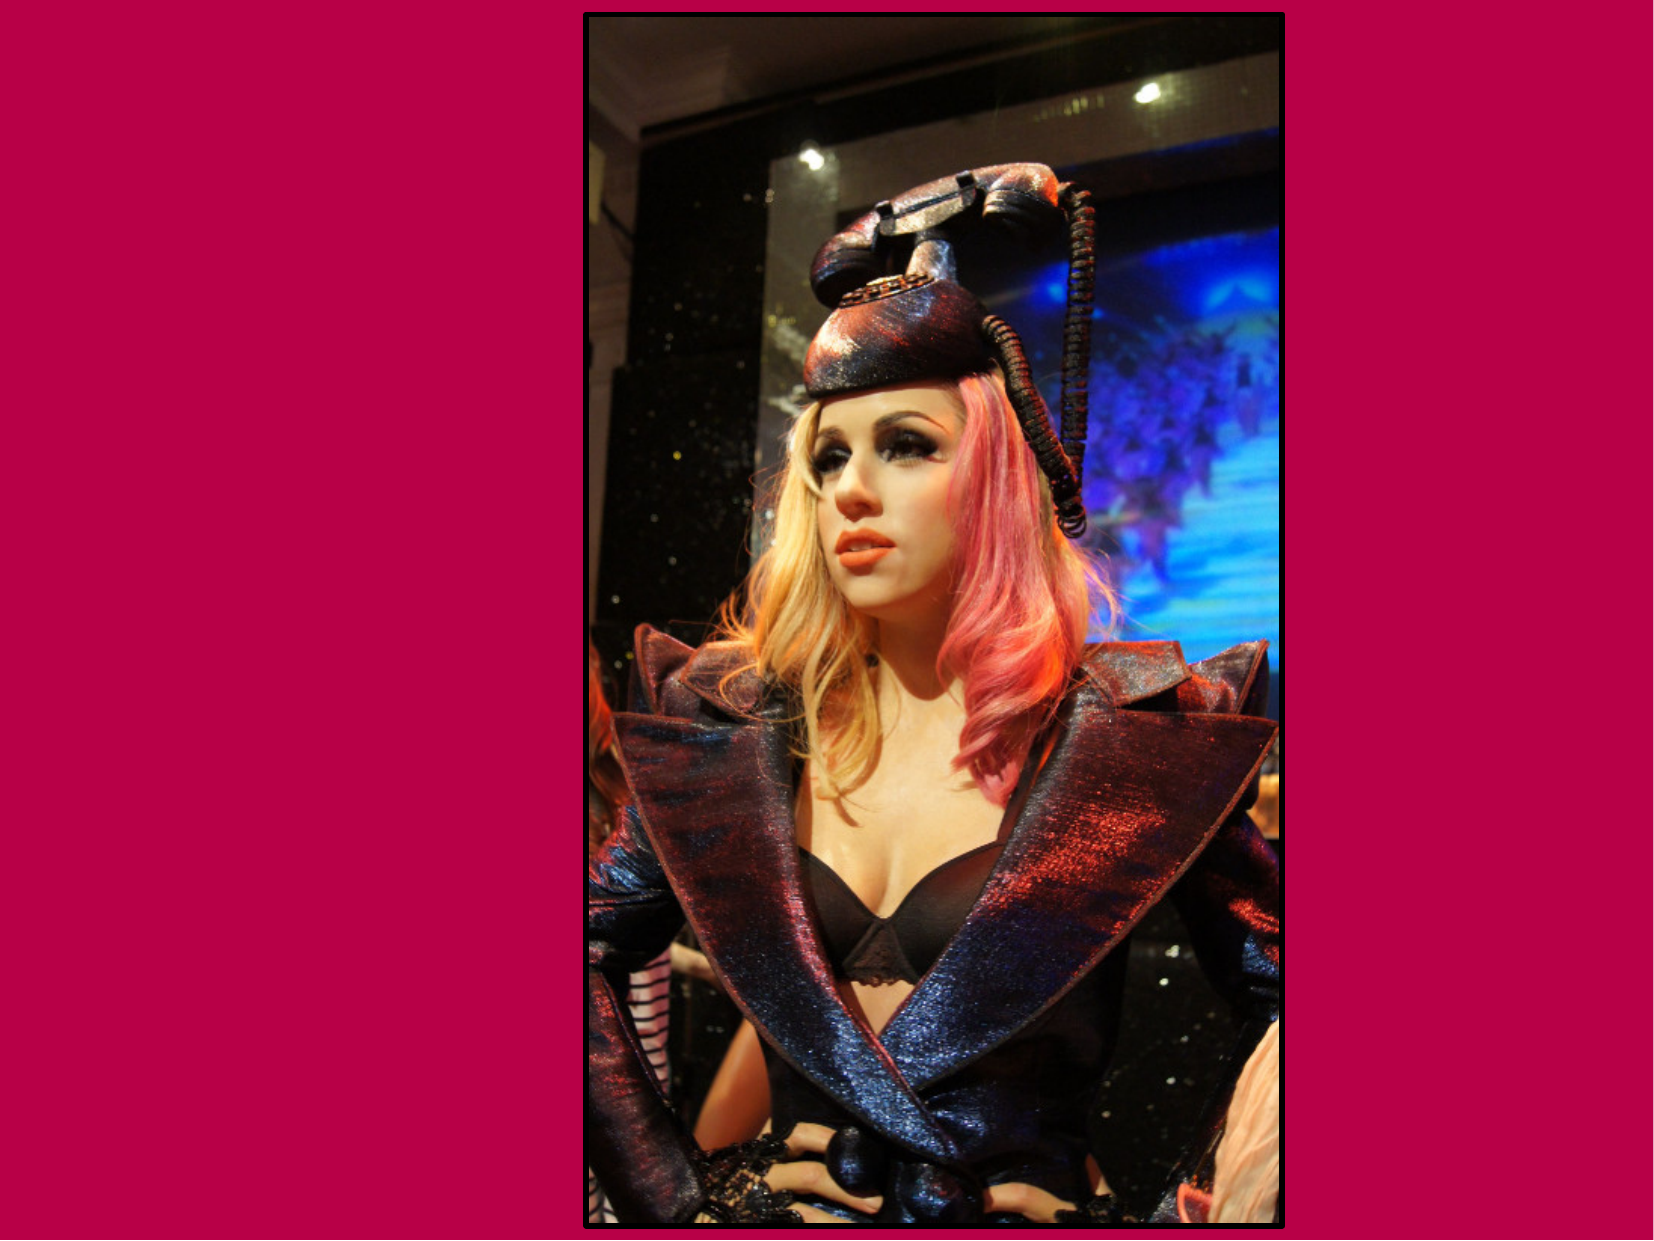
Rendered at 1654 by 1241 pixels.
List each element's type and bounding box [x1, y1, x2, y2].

picture [589, 17, 1280, 1223]
